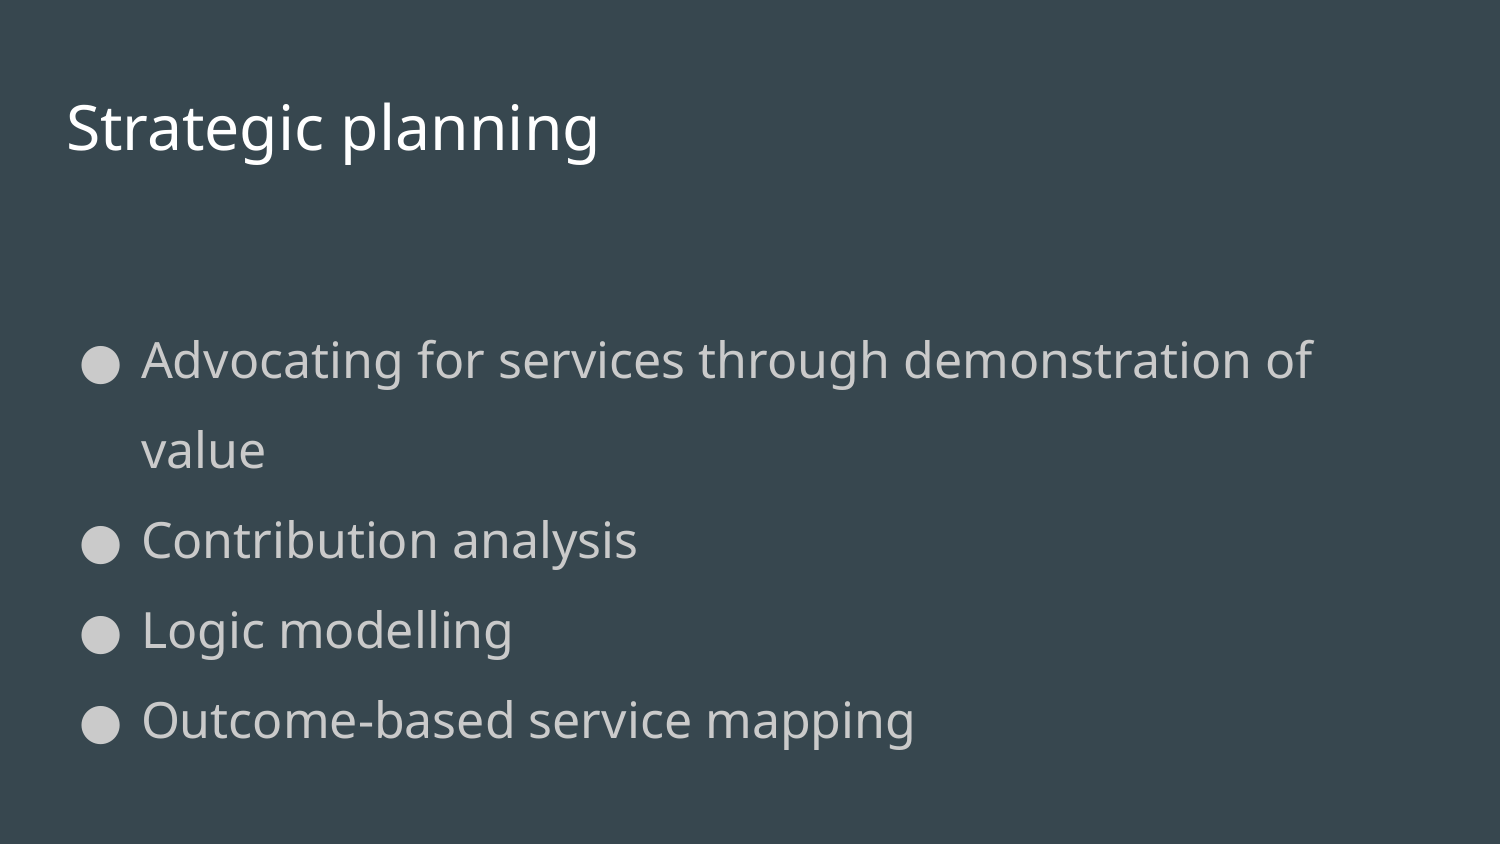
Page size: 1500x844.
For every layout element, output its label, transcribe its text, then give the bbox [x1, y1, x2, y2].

title Strategic planning [51, 72, 1449, 167]
list Advocating for services through demonstration of value Contribution analysis Logic modelling Outcome-based service mapping [51, 283, 1449, 750]
